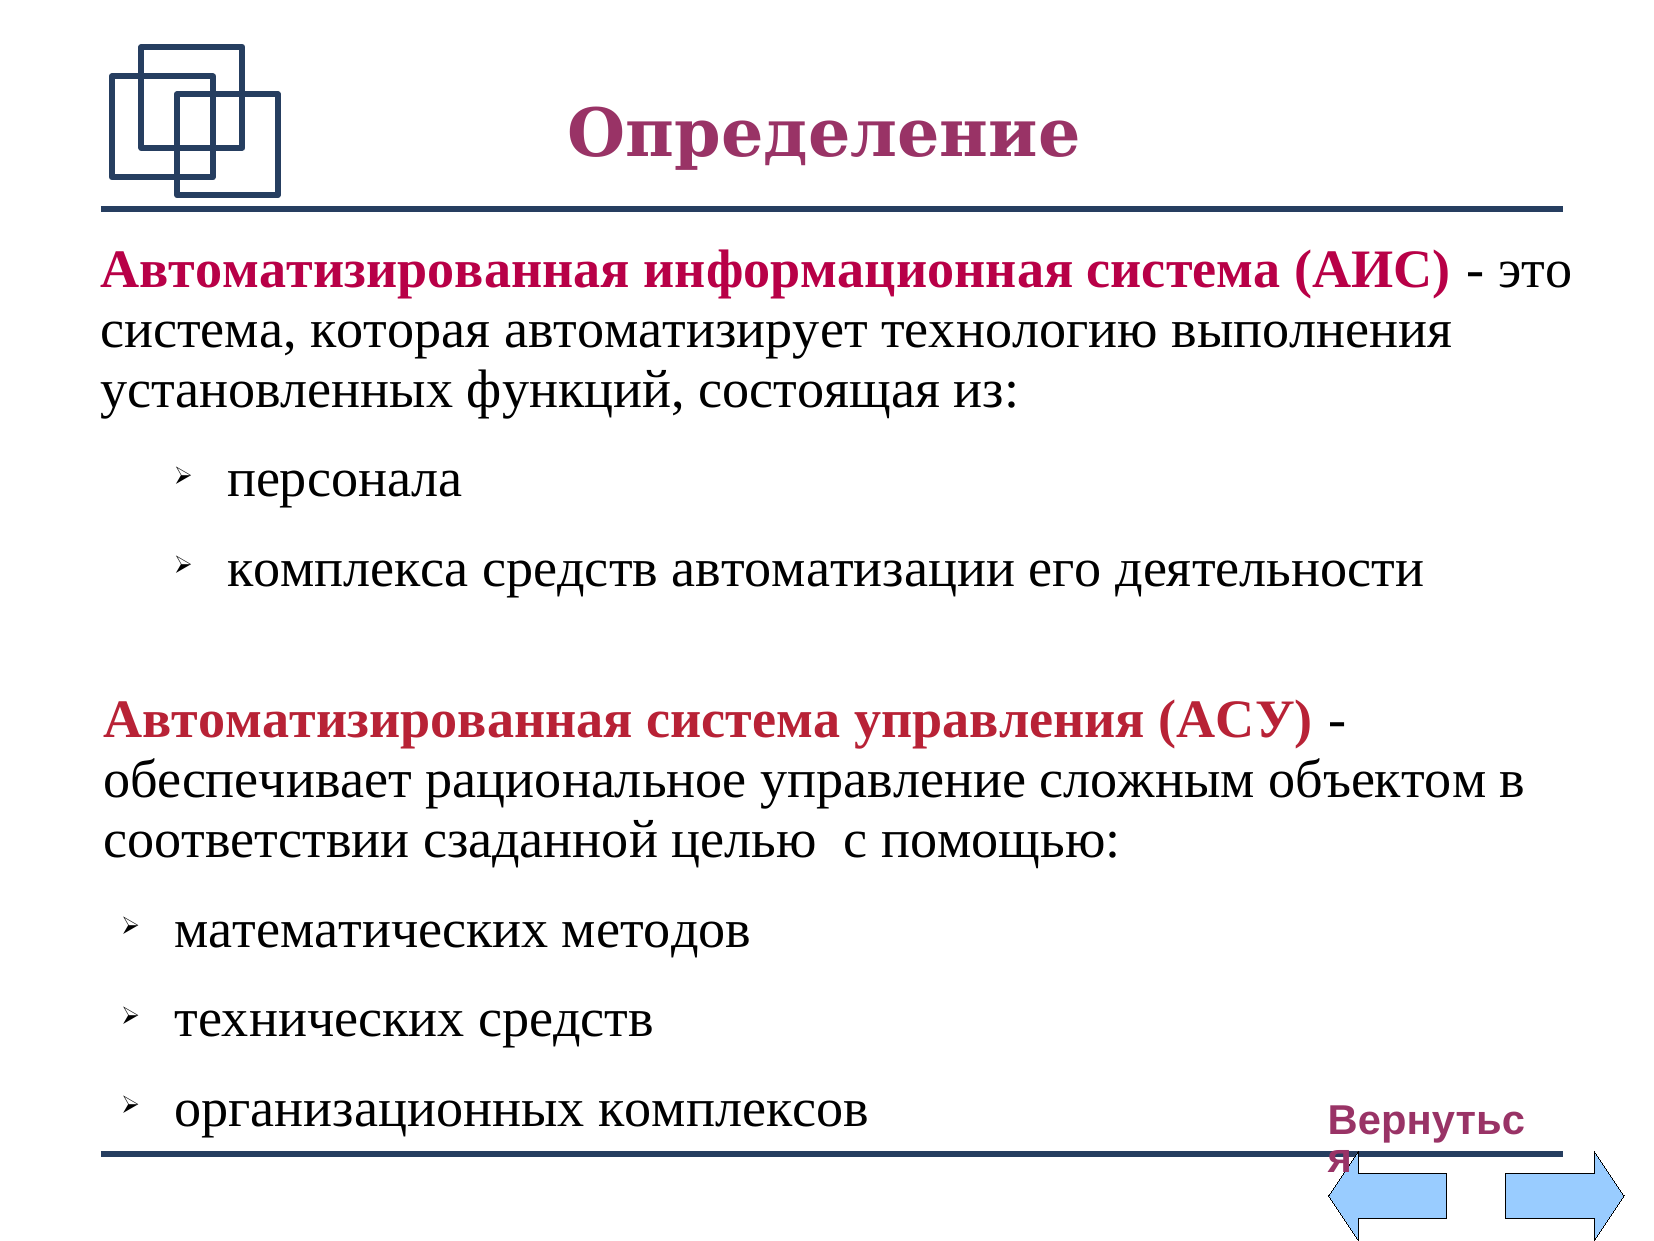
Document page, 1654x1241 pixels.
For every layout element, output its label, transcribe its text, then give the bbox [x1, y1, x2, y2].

text_box Вернуться [1312, 1089, 1563, 1152]
text_box [1328, 1152, 1447, 1241]
text_box [1505, 1151, 1625, 1241]
list Автоматизированная информационная система (АИС) - это система, которая автоматизирует технологию выполнения установленных функций, состоящая из: персонала комплекса средств автоматизации его деятельности Автоматизированная система управления (АСУ) -обеспечивает рациональное управление сложным объектом в соответствии сзаданной целью с помощью: математических методов технических средств организационных комплексов [29, 239, 1625, 1152]
title Определение [118, 29, 1531, 237]
